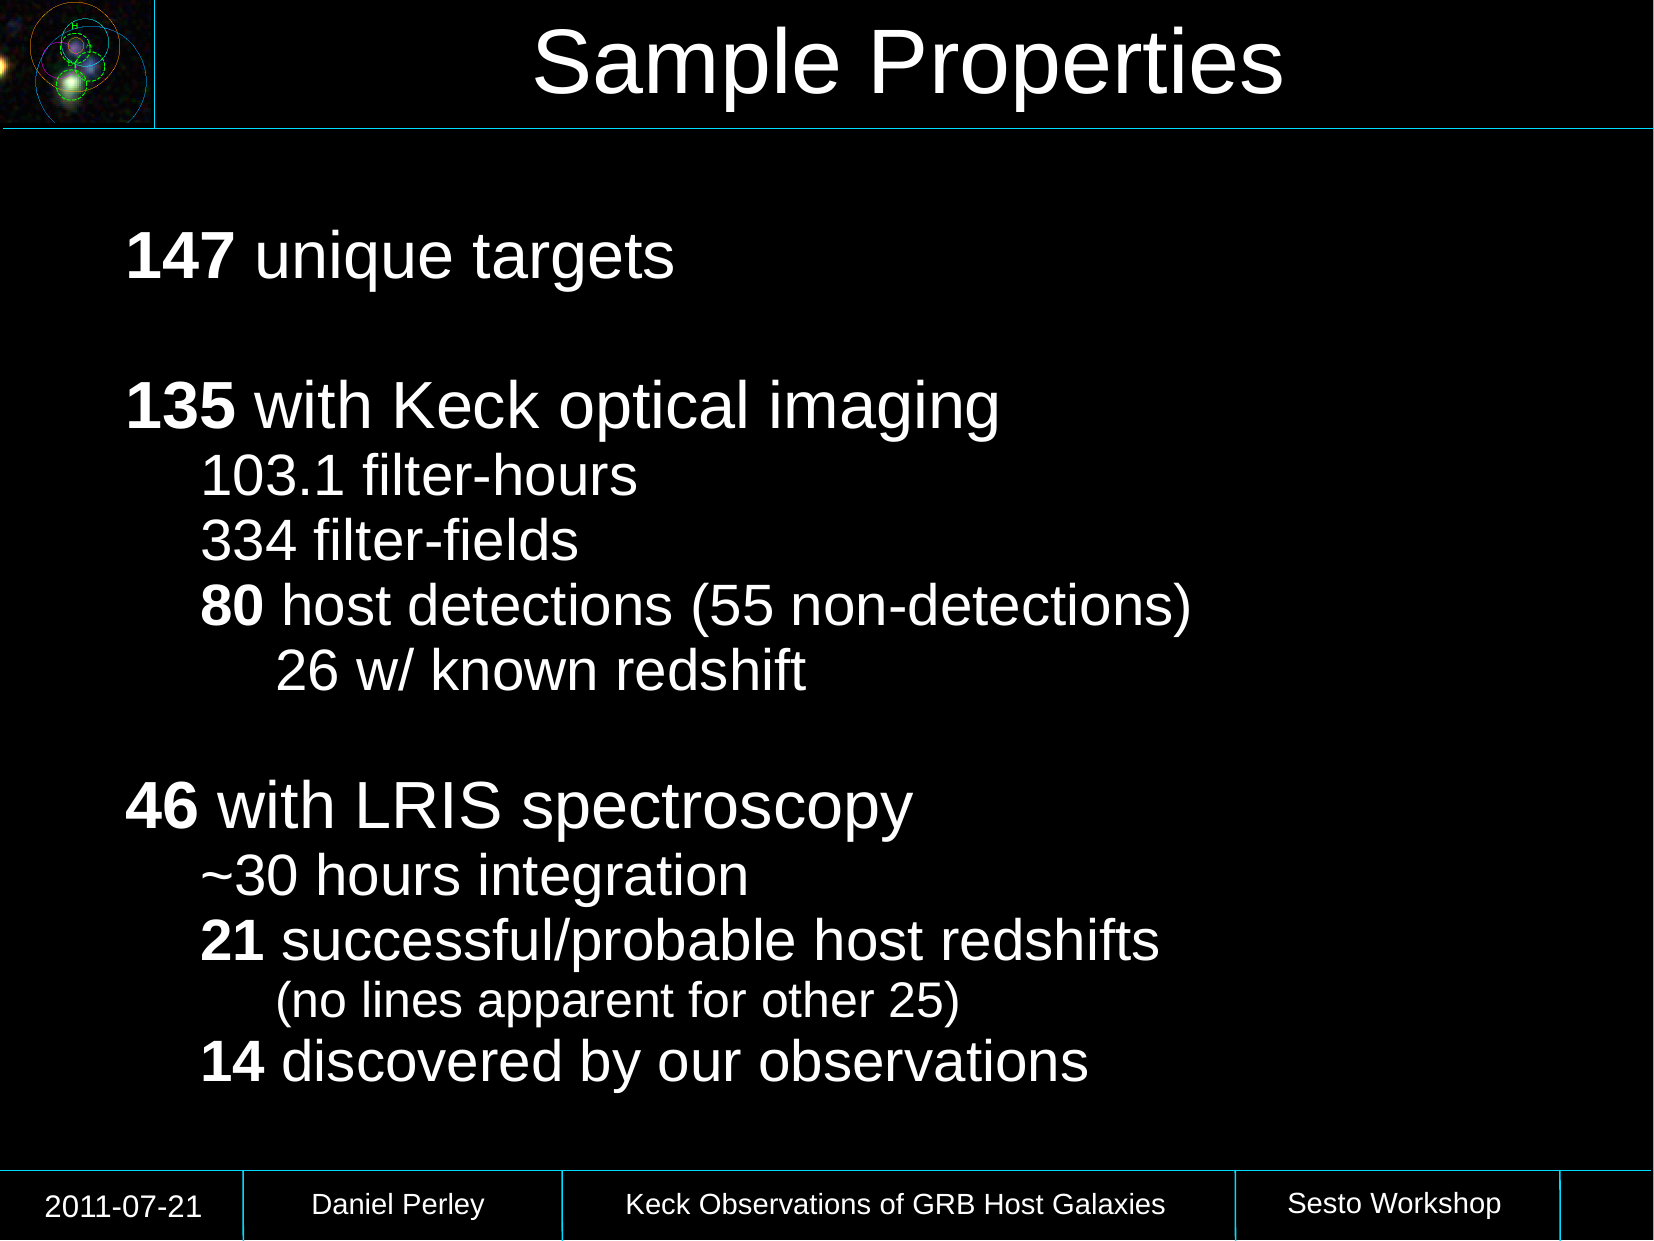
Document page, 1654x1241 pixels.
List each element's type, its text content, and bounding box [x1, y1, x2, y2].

text_box 147 unique targets 135 with Keck optical imaging 103.1 filter-hours 334 filter-fields 80 host detections (55 non-detections) 26 w/ known redshift 46 with LRIS spectroscopy ~30 hours integration 21 successful/probable host redshifts (no lines apparent for other 25) 14 discovered by our observations [110, 211, 1461, 1101]
picture [0, 0, 151, 123]
title Sample Properties [165, 10, 1654, 114]
